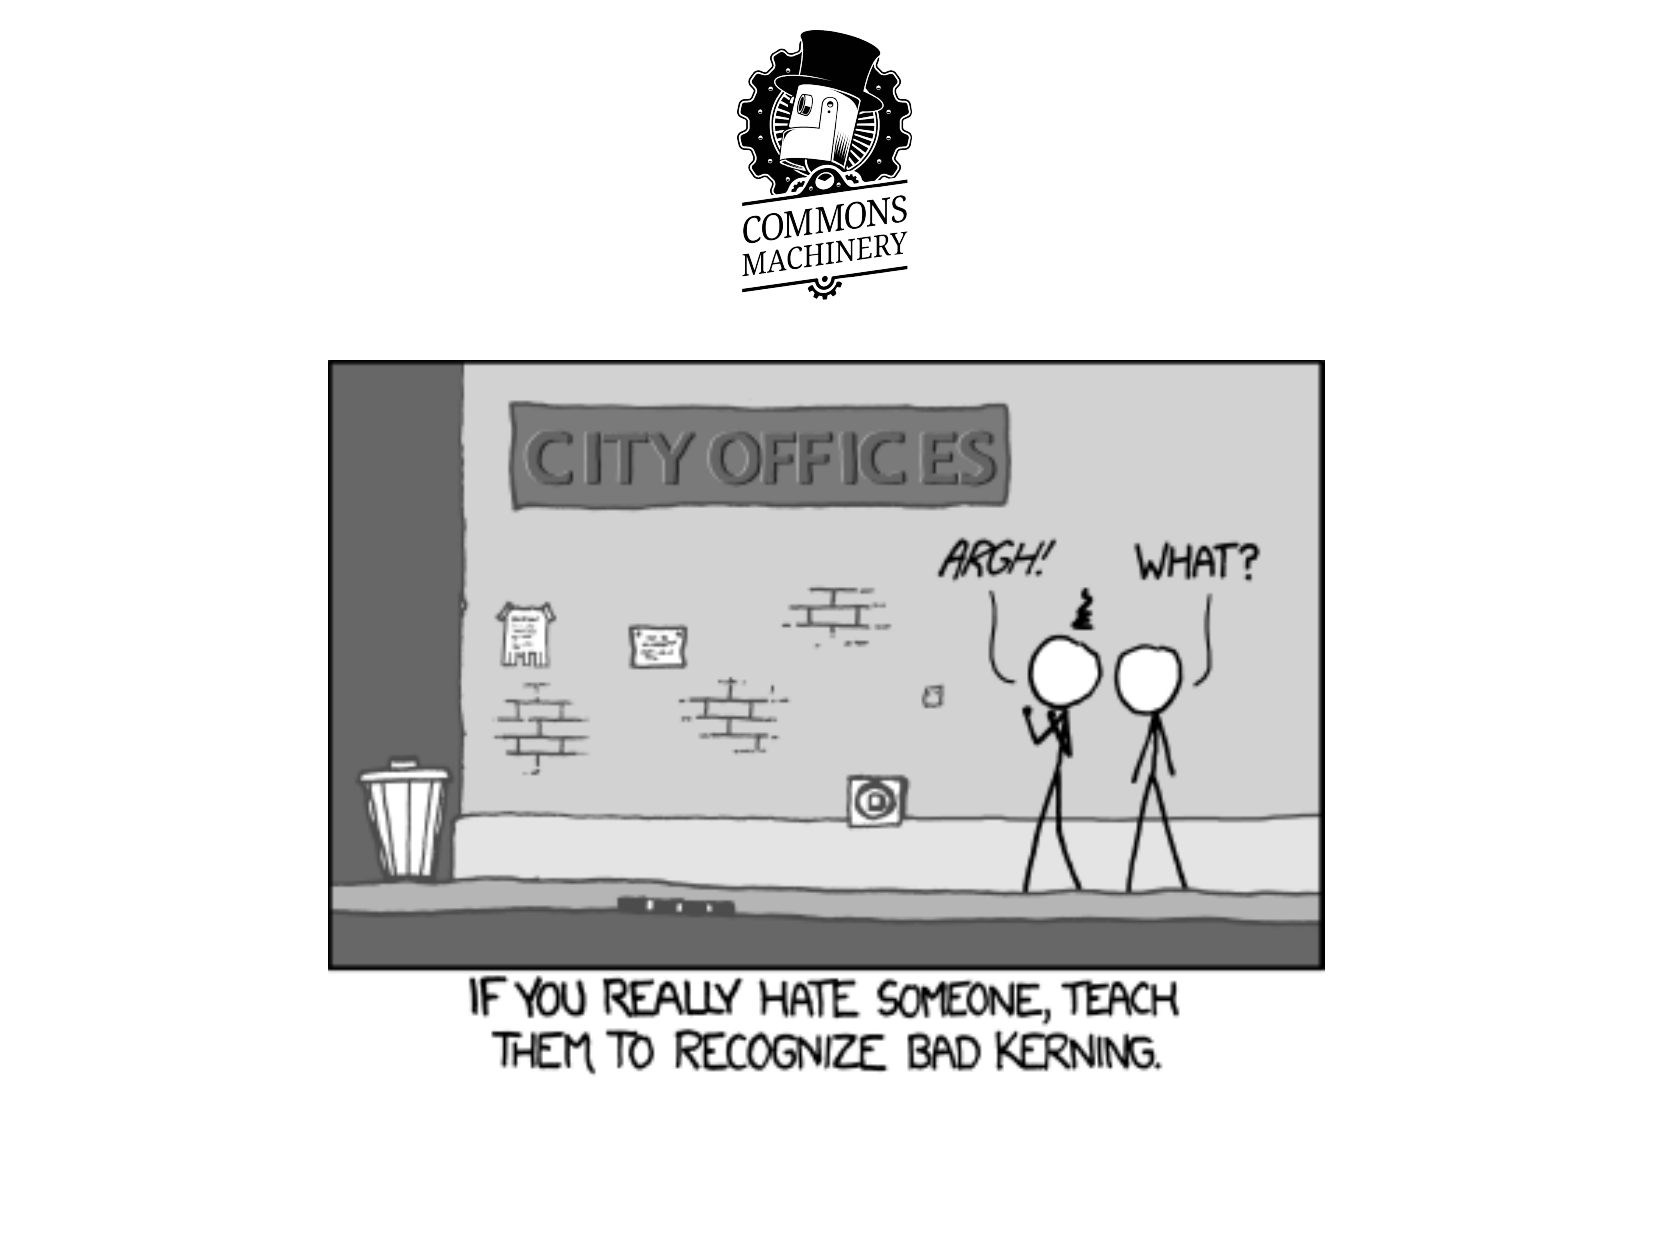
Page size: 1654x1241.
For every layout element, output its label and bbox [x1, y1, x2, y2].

picture [328, 360, 1325, 1080]
picture [737, 30, 912, 300]
